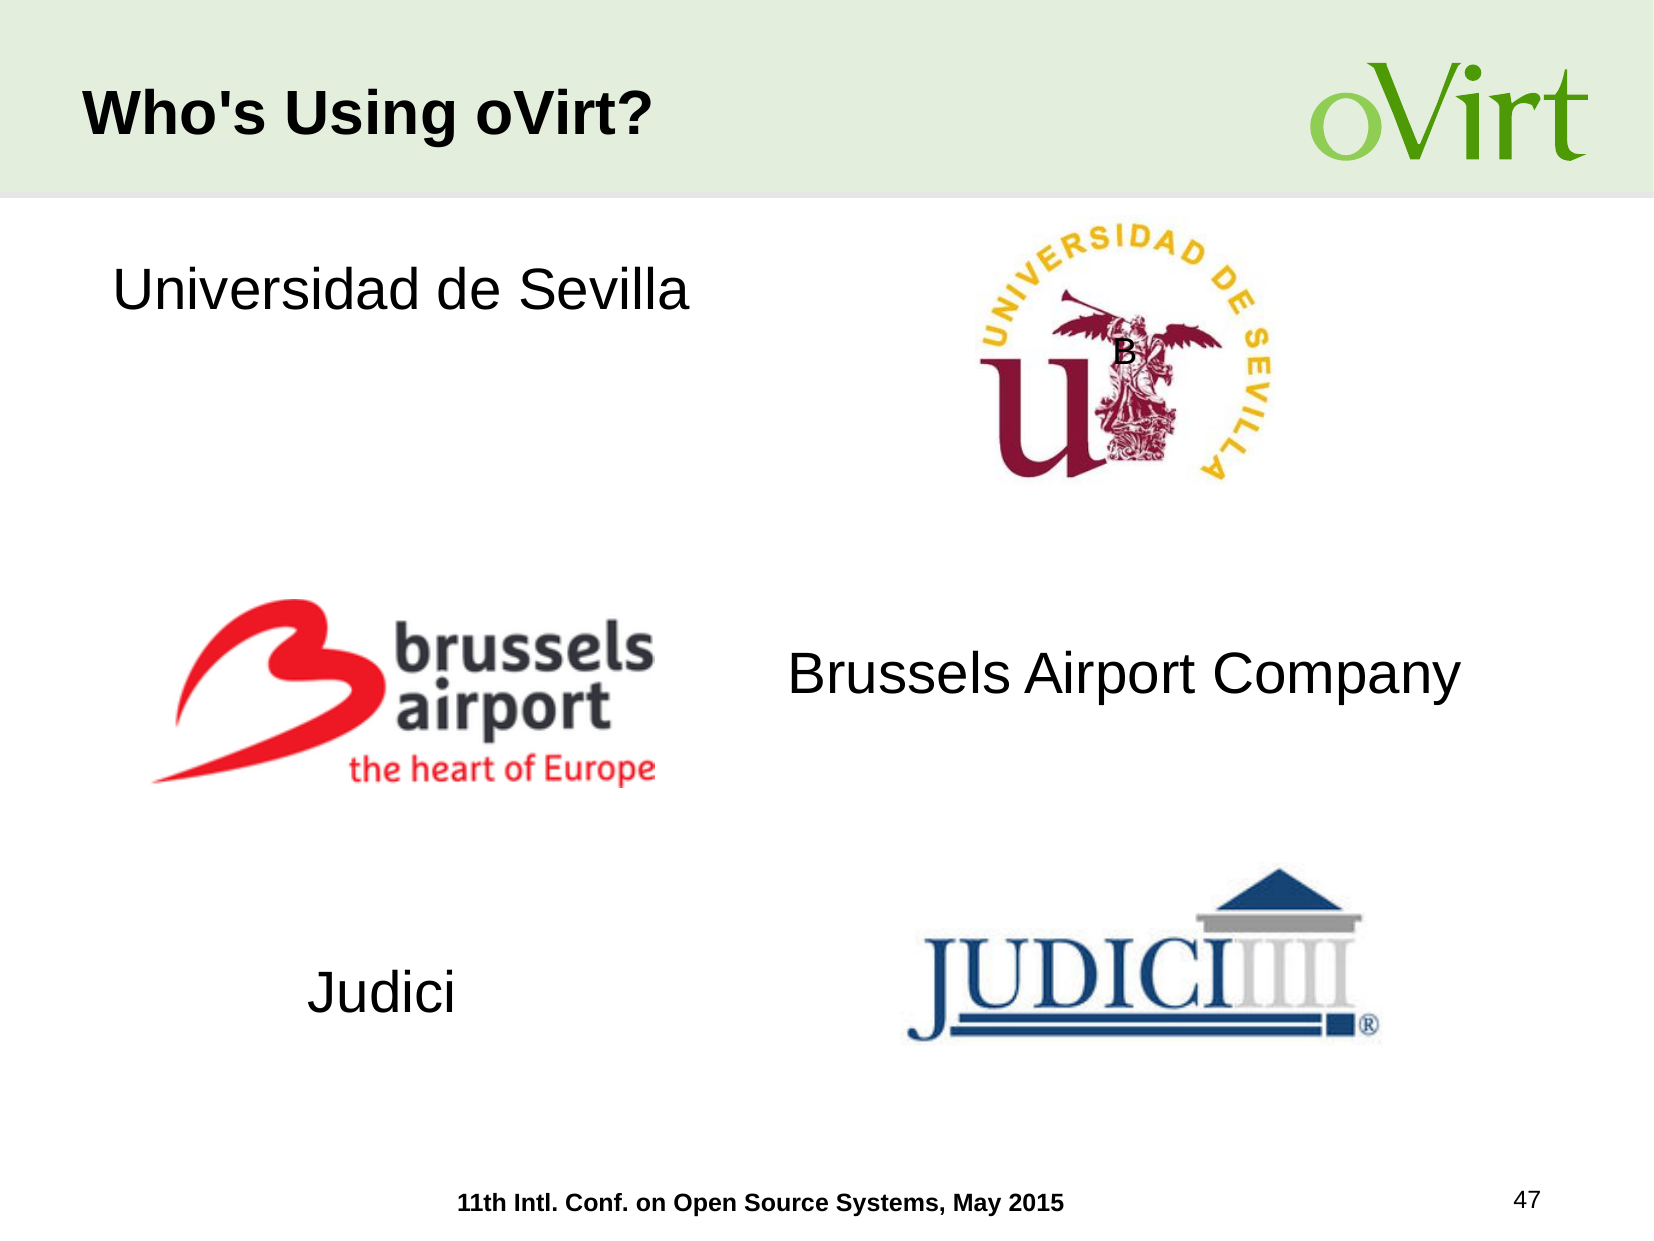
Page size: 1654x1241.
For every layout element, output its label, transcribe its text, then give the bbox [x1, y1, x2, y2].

title Who's Using oVirt? [82, 37, 1571, 188]
list Universidad de Sevilla Brussels Airport Company Judici [112, 256, 1601, 1051]
picture [975, 215, 1276, 488]
picture [150, 599, 655, 788]
picture [900, 862, 1387, 1050]
